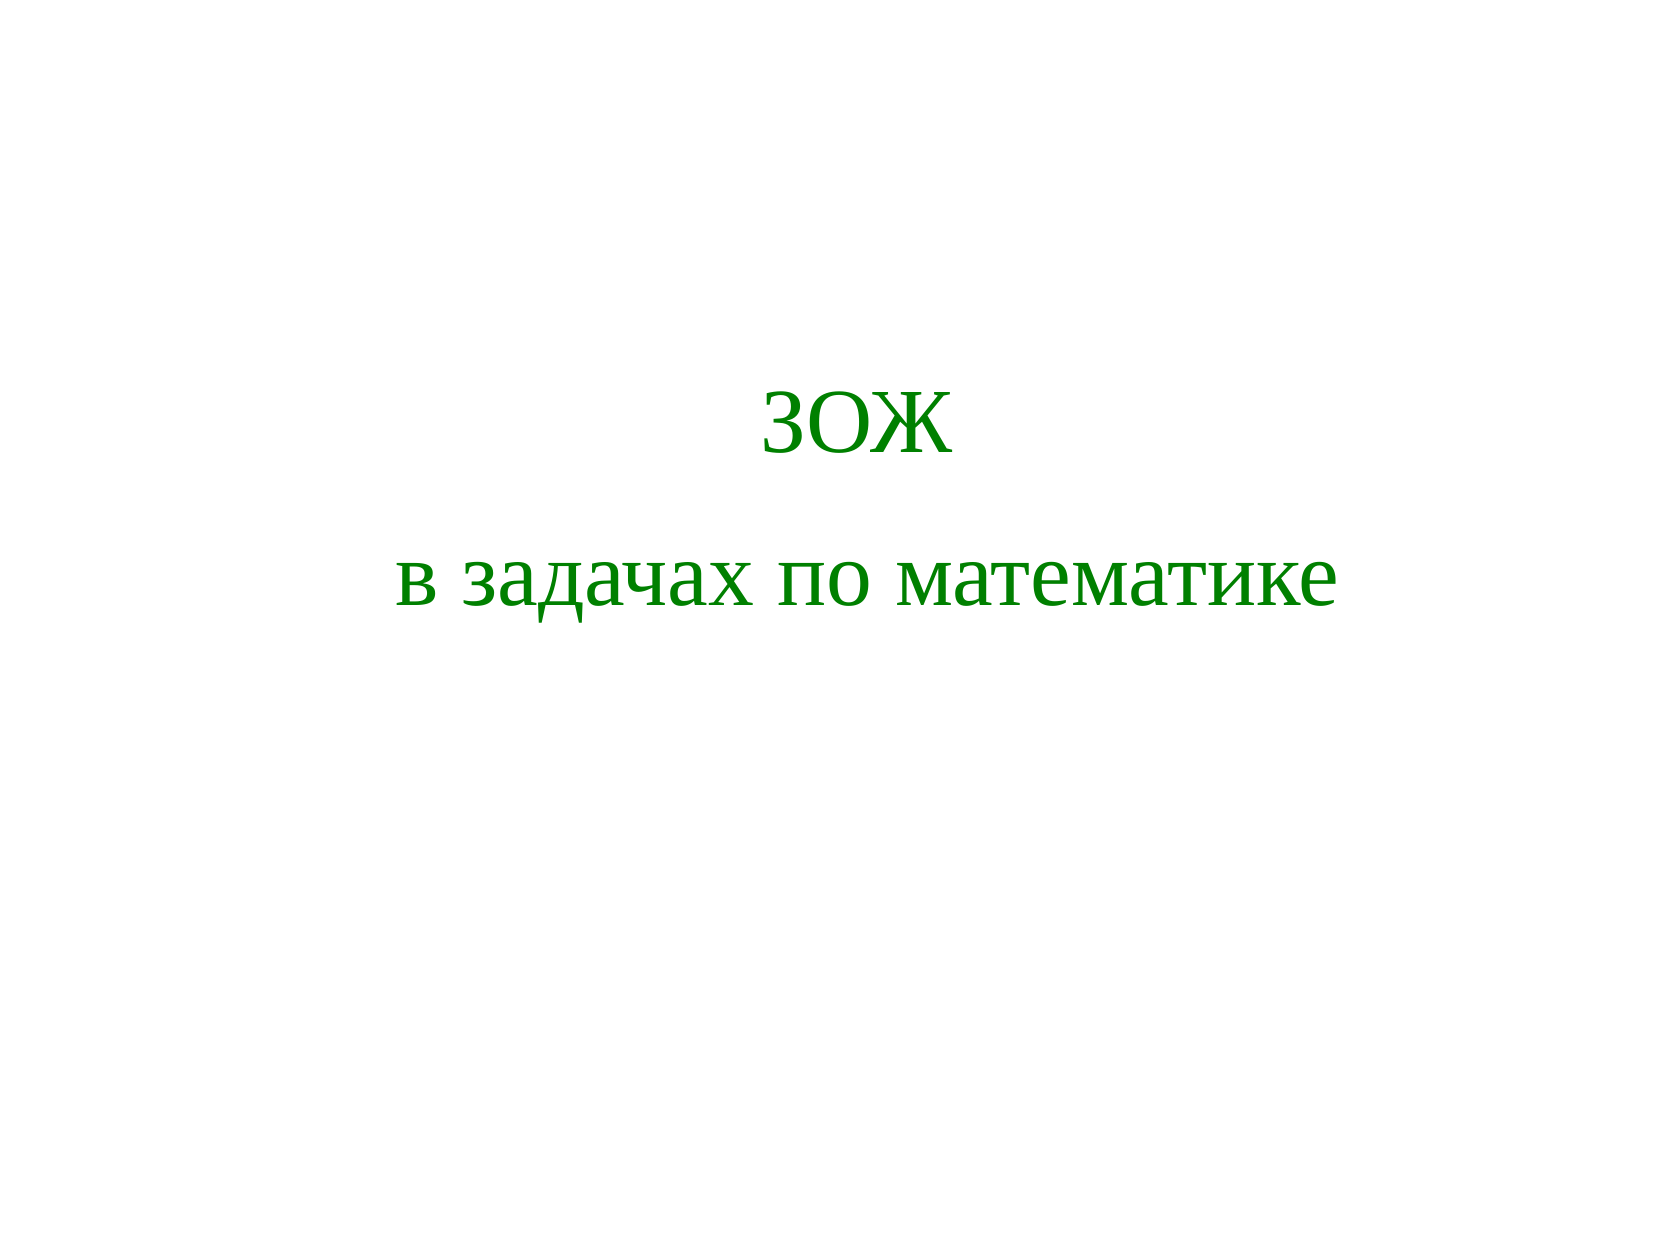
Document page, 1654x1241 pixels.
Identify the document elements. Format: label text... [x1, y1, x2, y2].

subtitle ЗОЖ в задачах по математике [236, 177, 1477, 768]
